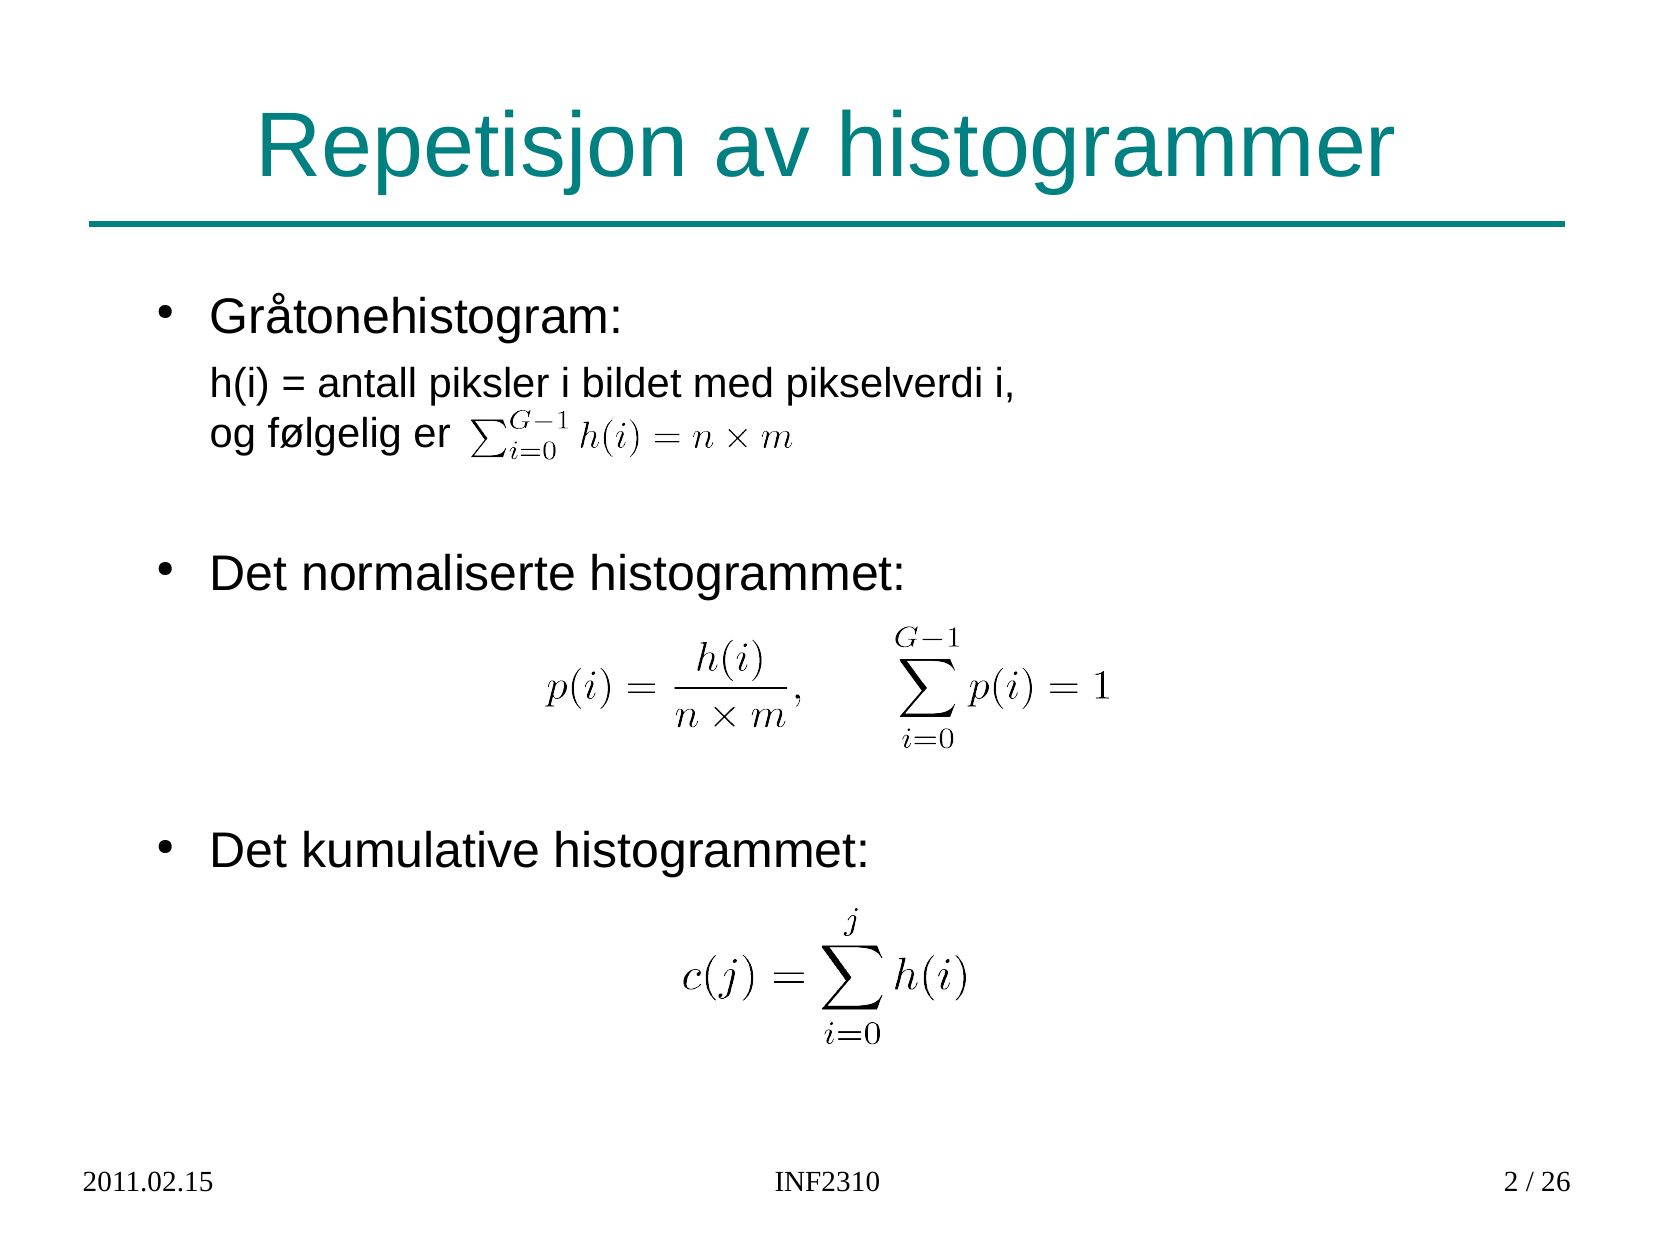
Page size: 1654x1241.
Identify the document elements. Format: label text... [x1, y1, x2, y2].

picture [678, 903, 976, 1046]
title Repetisjon av histogrammer [123, 50, 1530, 230]
picture [539, 621, 1115, 751]
list Gråtonehistogram: h(i) = antall piksler i bildet med pikselverdi i, og følgelig er Det normaliserte histogrammet: Det kumulative histogrammet: [123, 275, 1093, 1144]
picture [466, 407, 801, 464]
